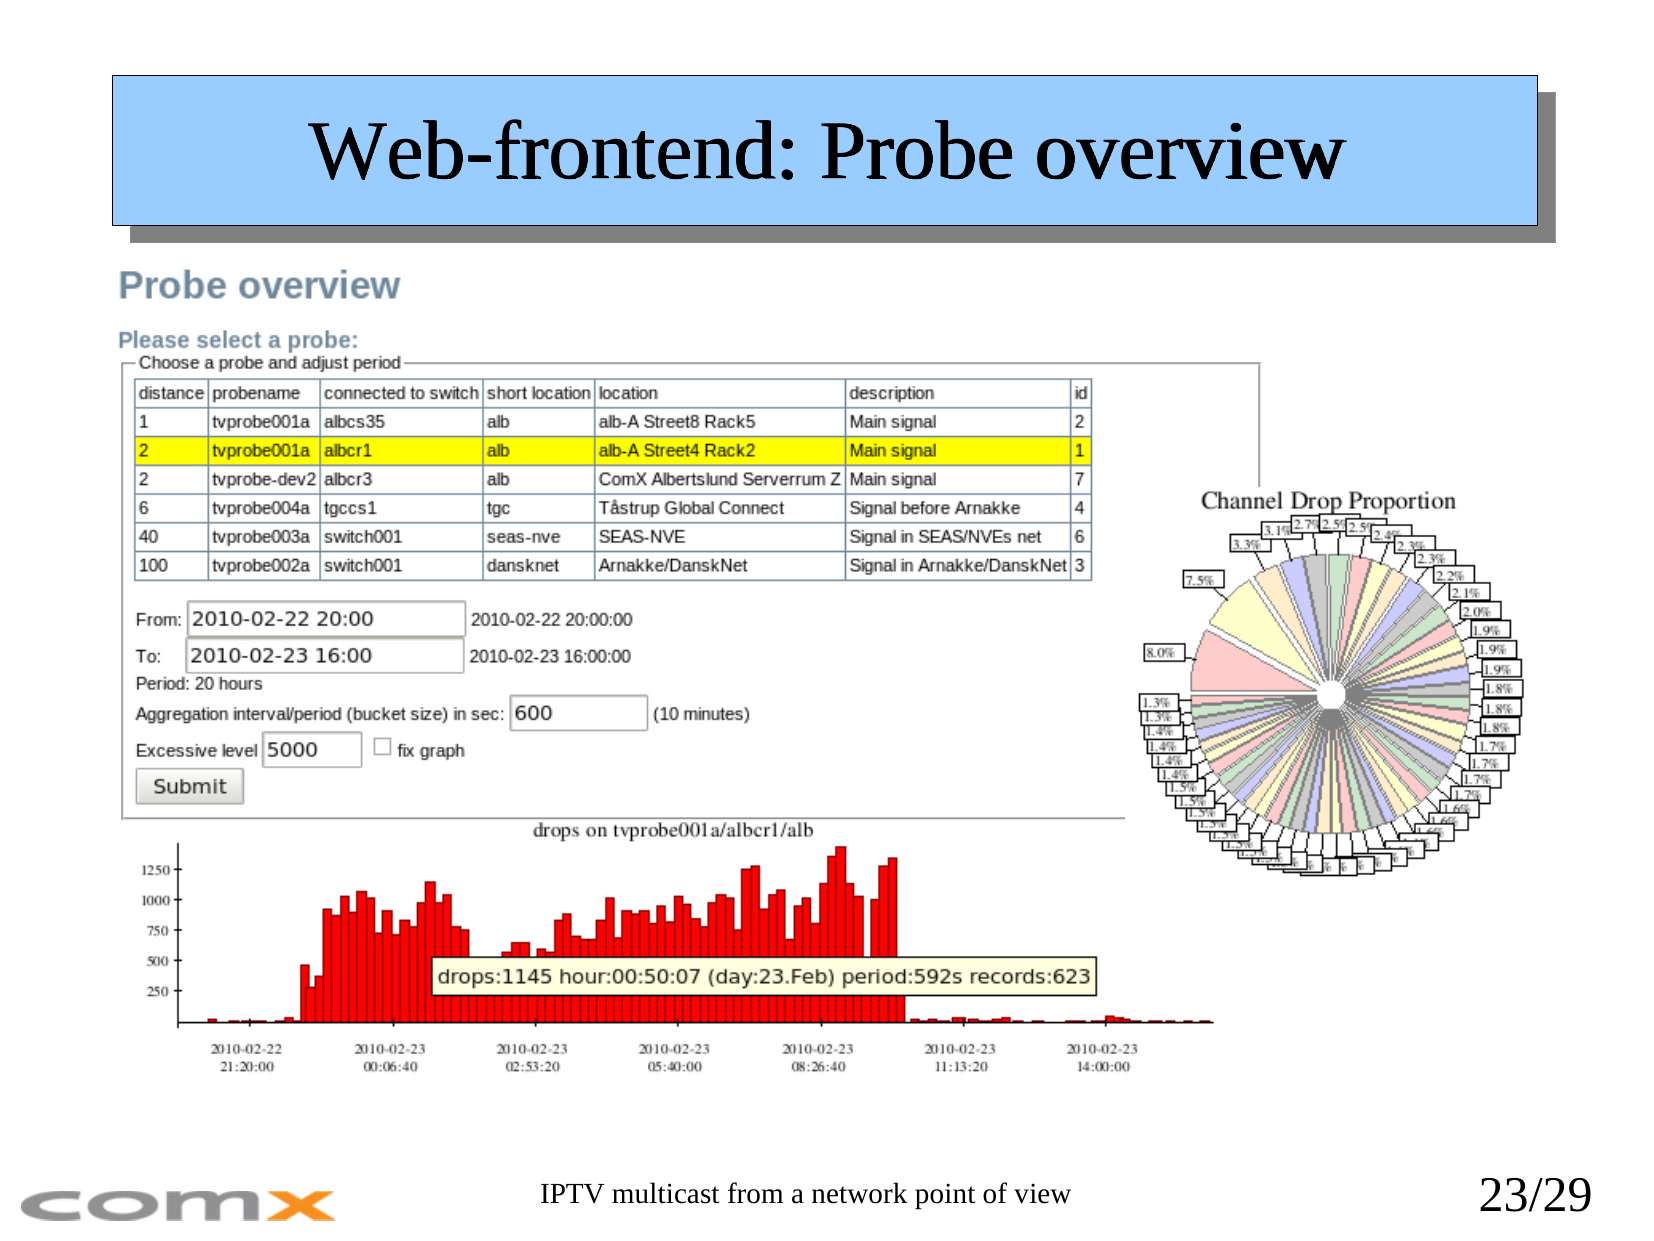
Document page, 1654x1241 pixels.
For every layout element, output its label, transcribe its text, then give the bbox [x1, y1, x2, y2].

title Web-frontend: Probe overview [116, 90, 1538, 211]
picture [112, 262, 1538, 1078]
picture [21, 1191, 335, 1221]
